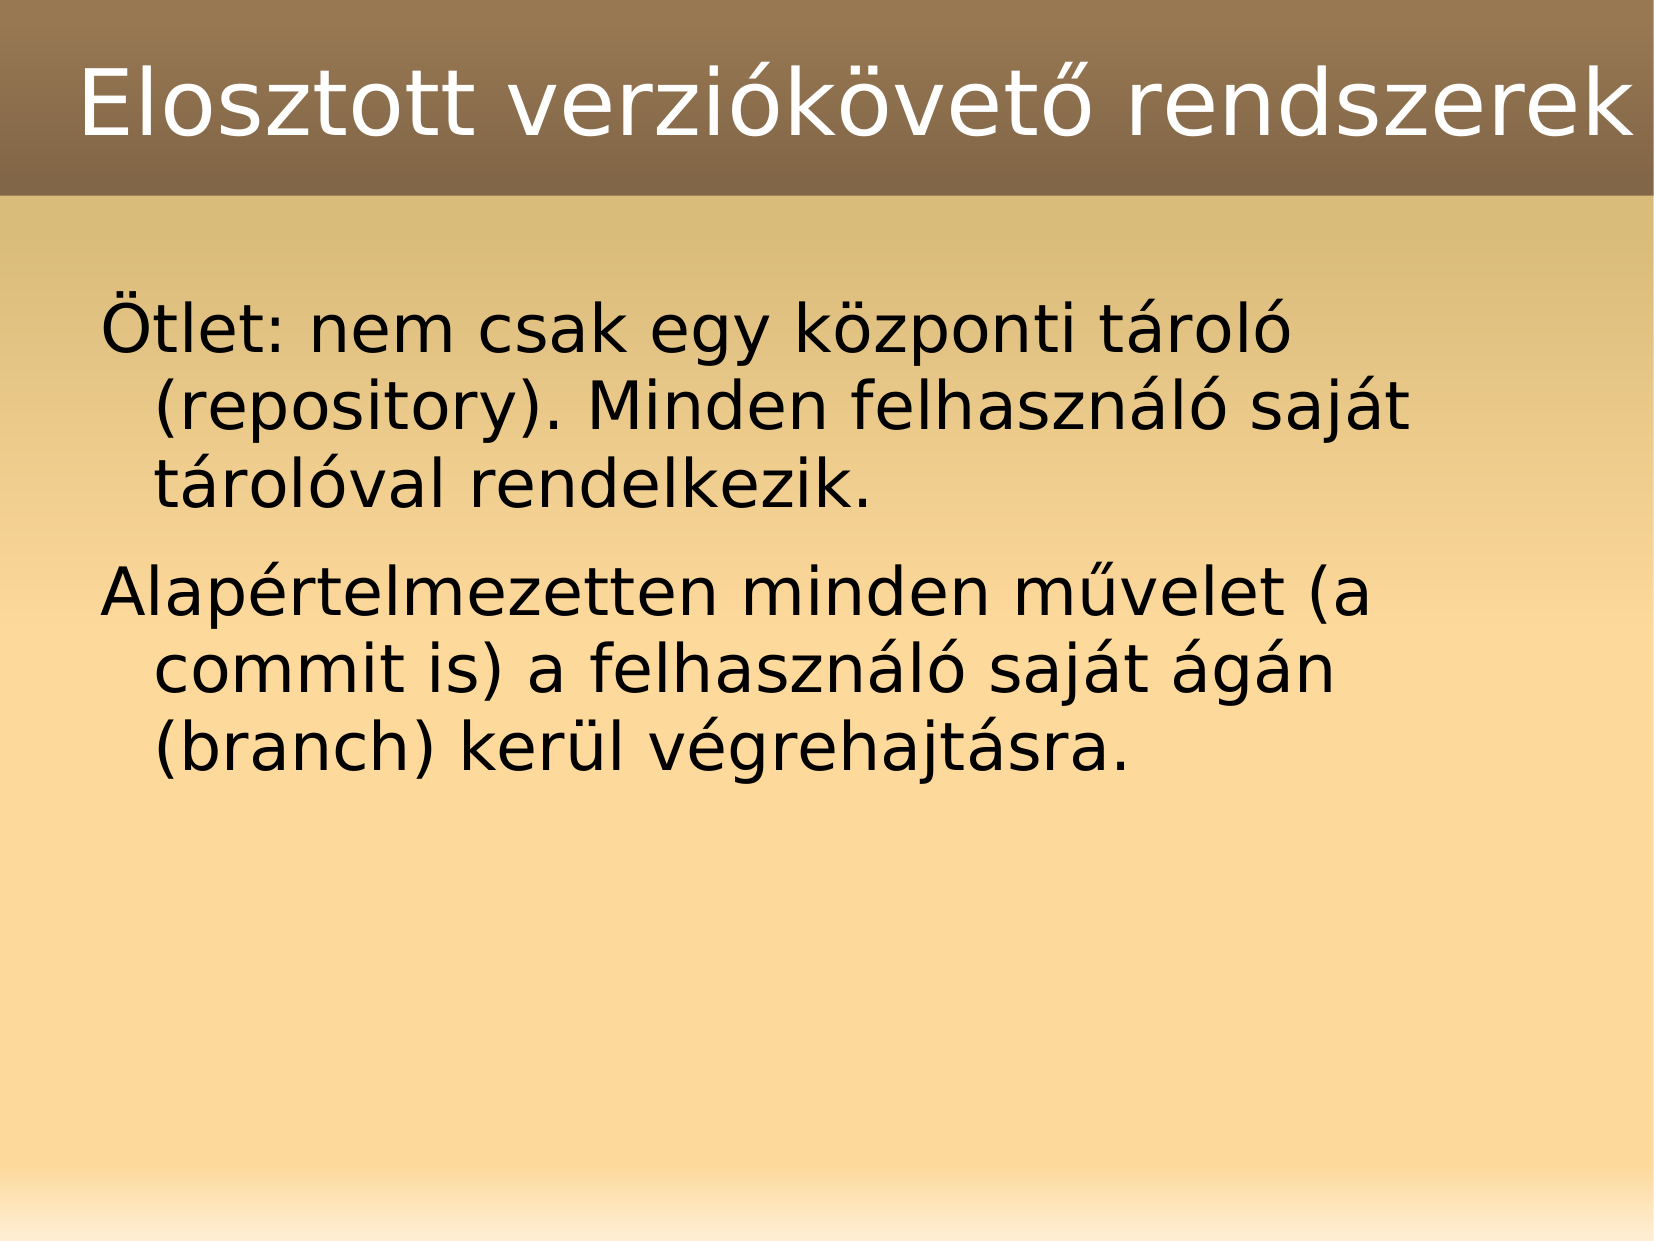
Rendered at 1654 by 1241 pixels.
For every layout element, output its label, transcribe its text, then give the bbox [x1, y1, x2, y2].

title Elosztott verziókövető rendszerek [76, 7, 1654, 200]
list Ötlet: nem csak egy központi tároló (repository). Minden felhasználó saját tárolóval rendelkezik. Alapértelmezetten minden művelet (a commit is) a felhasználó saját ágán (branch) kerül végrehajtásra. [82, 290, 1571, 1094]
picture [0, 0, 1654, 1241]
